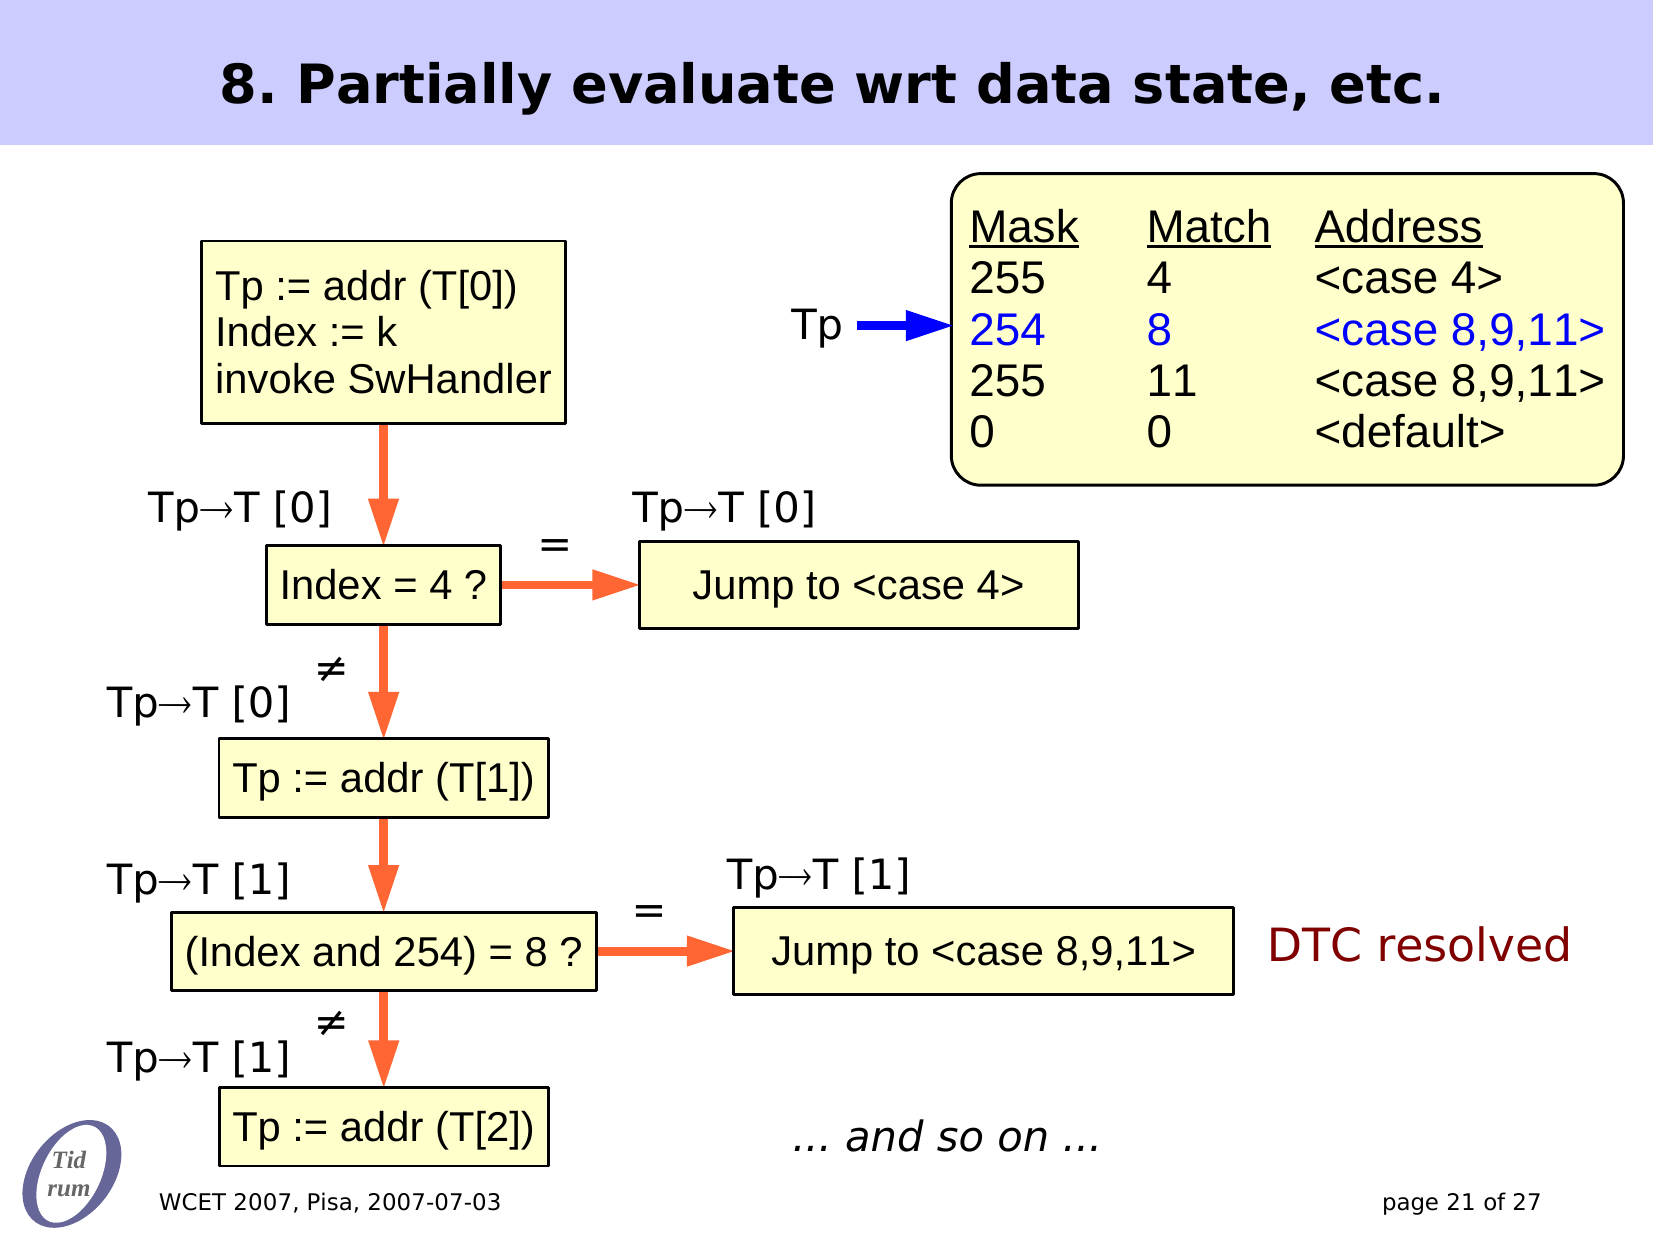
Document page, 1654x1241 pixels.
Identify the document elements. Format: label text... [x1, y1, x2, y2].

text_box DTC resolved [1266, 919, 1573, 973]
text_box Tp [791, 300, 844, 350]
text_box TpT [1] [726, 850, 919, 905]
title 8. Partially evaluate wrt data state, etc. [78, 43, 1588, 126]
text_box TpT [0] [632, 484, 824, 539]
text_box Tp := addr (T[2]) [219, 1087, 549, 1166]
text_box Index = 4 ? [266, 545, 501, 625]
text_box = [631, 885, 667, 935]
text_box (Index and 254) = 8 ? [171, 912, 597, 991]
text_box Jump to <case 4> [639, 541, 1079, 629]
text_box = [537, 519, 573, 568]
text_box Tp := addr (T[1]) [218, 738, 549, 818]
text_box Mask Match Address 255 4 <case 4> 254 8 <case 8,9,11> 255 11 <case 8,9,11> 0 0 <default> [951, 173, 1624, 486]
text_box Jump to <case 8,9,11> [733, 907, 1234, 995]
text_box ≠ [313, 643, 350, 692]
text_box TpT [0] [106, 679, 298, 734]
text_box TpT [1] [106, 1033, 298, 1089]
text_box TpT [0] [148, 484, 340, 539]
text_box ... and so on ... [792, 1112, 1103, 1180]
text_box ≠ [314, 997, 350, 1047]
text_box Tp := addr (T[0]) Index := k invoke SwHandler [201, 241, 566, 424]
text_box TpT [1] [106, 856, 298, 911]
